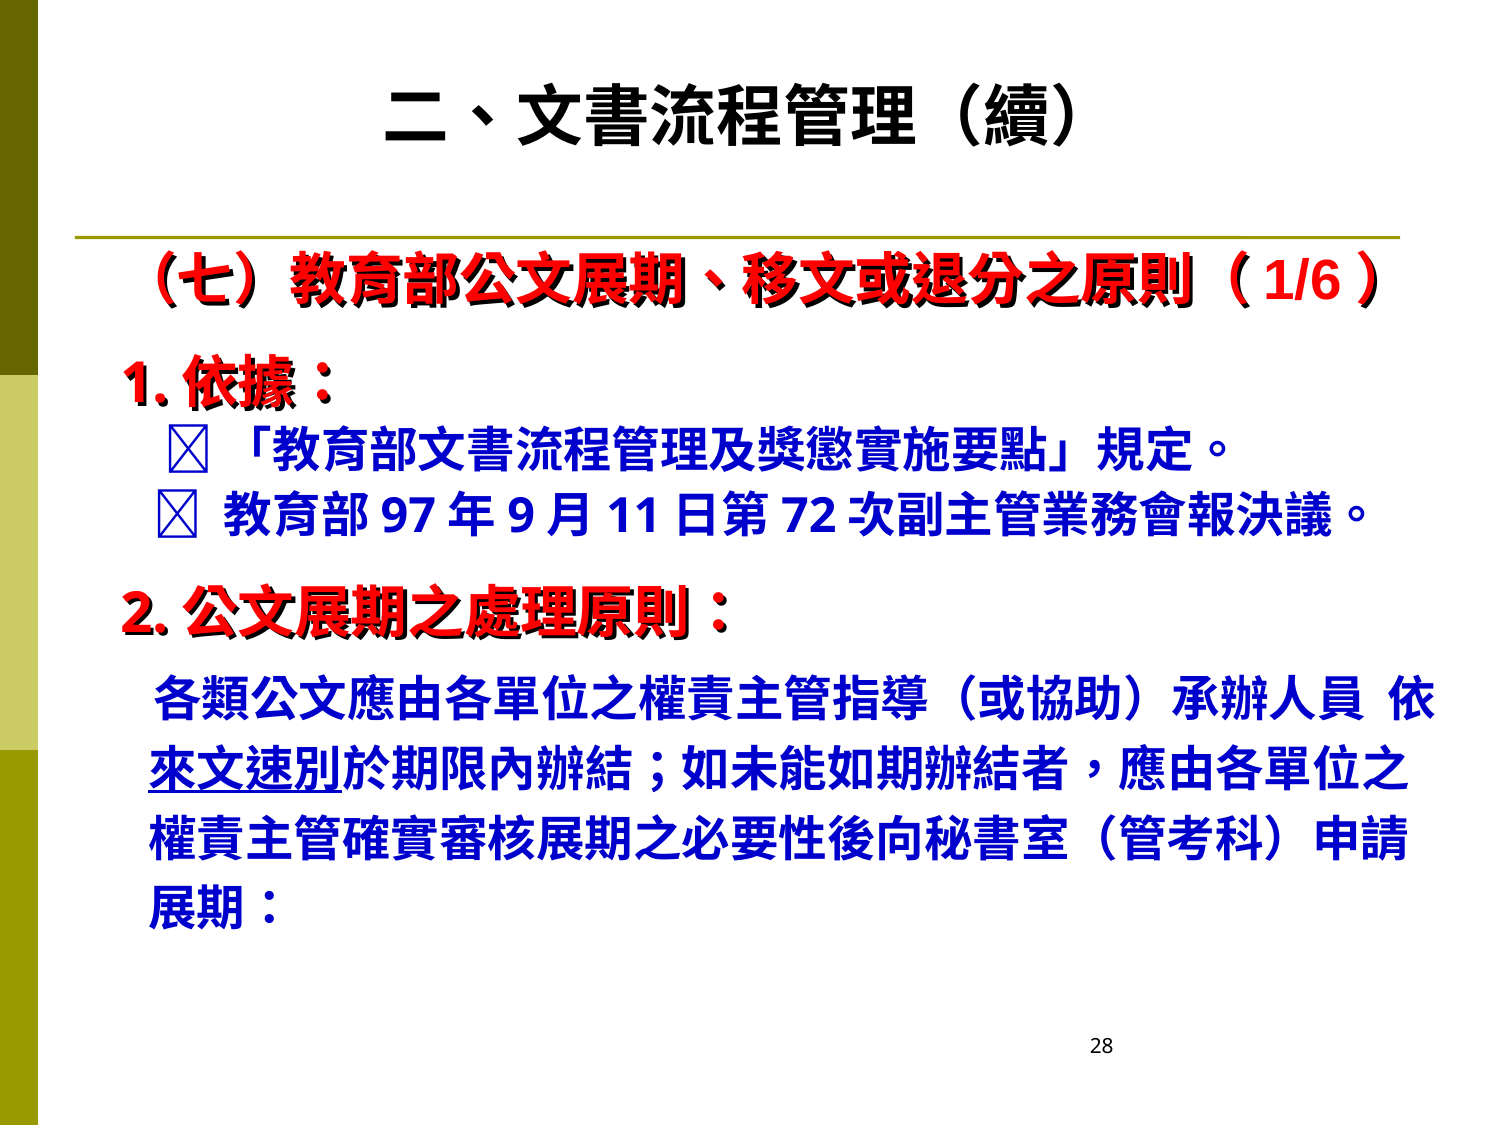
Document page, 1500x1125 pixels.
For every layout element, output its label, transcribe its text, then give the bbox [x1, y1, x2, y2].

text_box [1074, 1025, 1426, 1101]
list （七）教育部公文展期、移文或退分之原則（1/6） 1.依據： 「教育部文書流程管理及獎懲實施要點」規定。  教育部97年9月11日第72次副主管業務會報決議。 2.公文展期之處理原則： 各類公文應由各單位之權責主管指導（或協助）承辦人員 依來文速別於期限內辦結；如未能如期辦結者，應由各單位之權責主管確實審核展期之必要性後向秘書室（管考科）申請展期： [76, 243, 1459, 987]
title 二、文書流程管理（續） [75, 45, 1426, 161]
